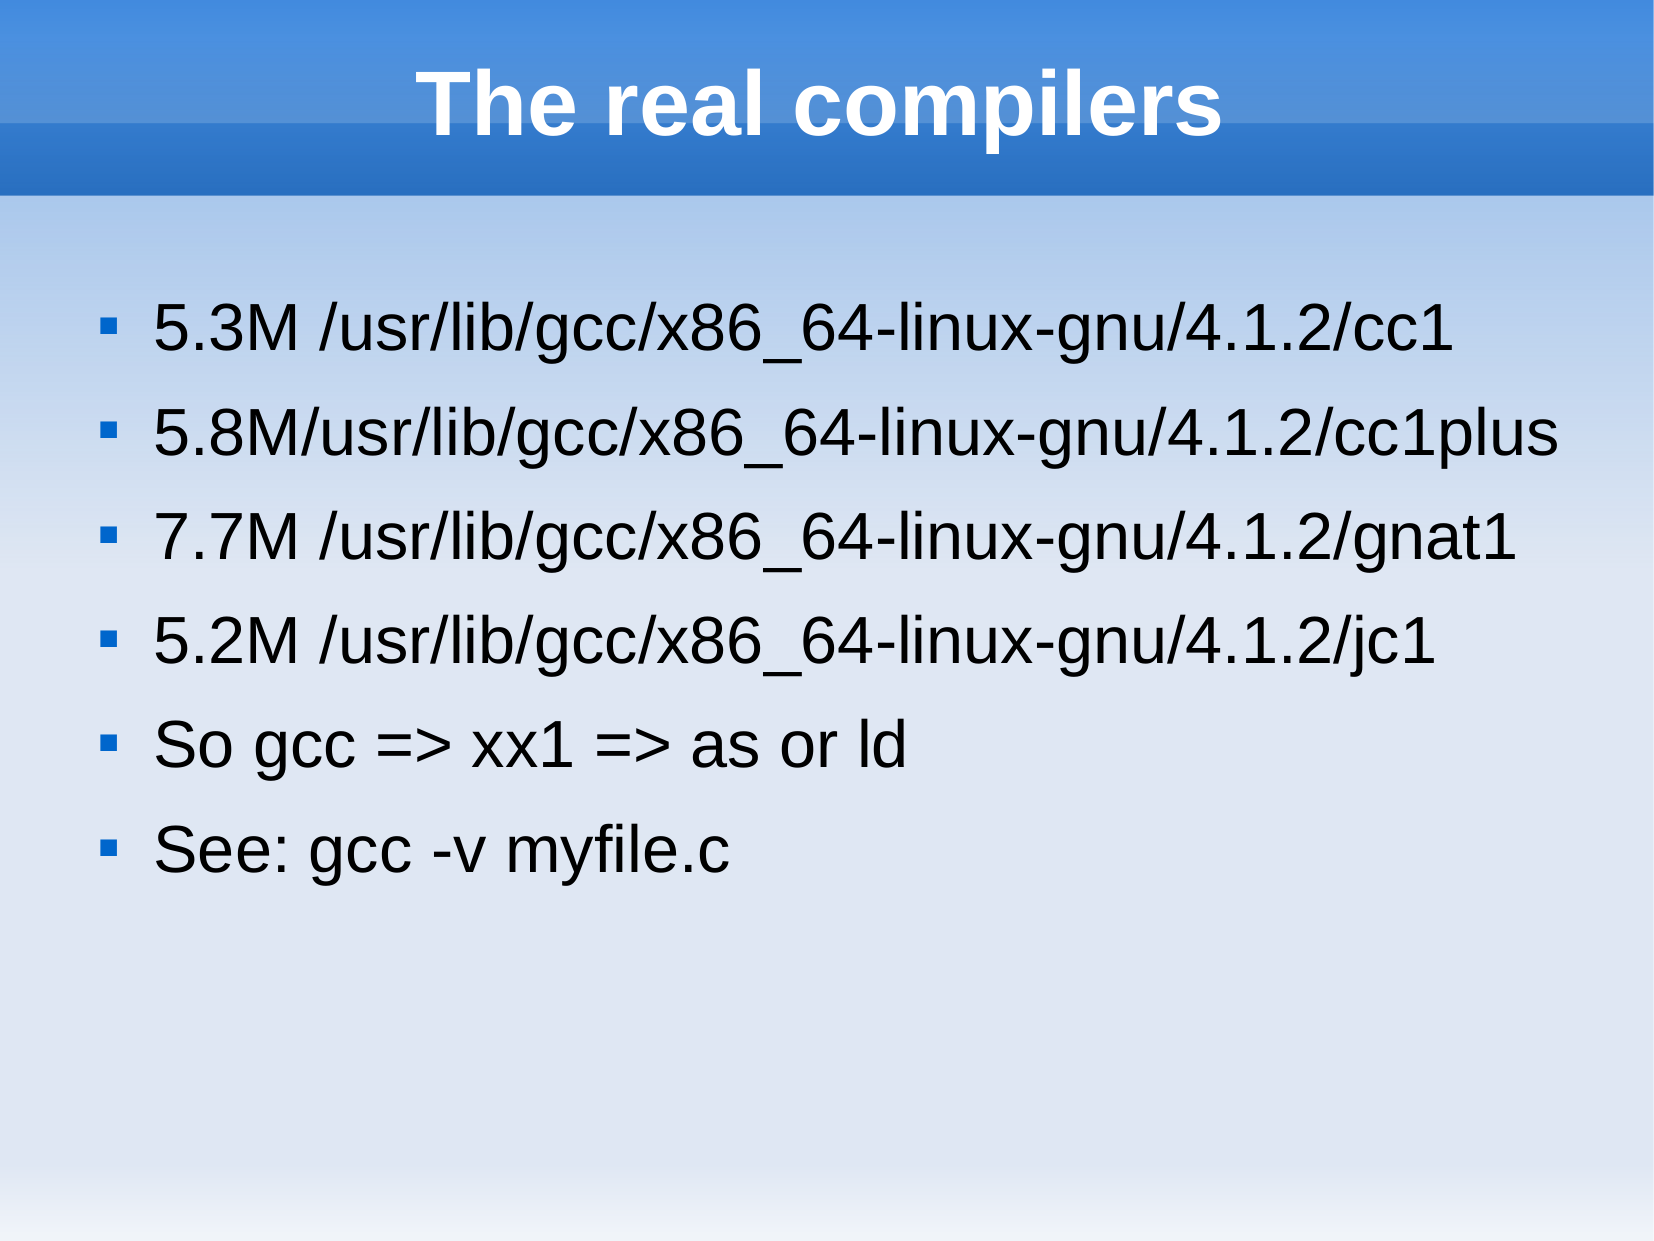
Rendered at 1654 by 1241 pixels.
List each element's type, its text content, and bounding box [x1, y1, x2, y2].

picture [0, 0, 1654, 1241]
title The real compilers [76, 7, 1565, 200]
list 5.3M /usr/lib/gcc/x86_64-linux-gnu/4.1.2/cc1 5.8M/usr/lib/gcc/x86_64-linux-gnu/4.1.2/cc1plus 7.7M /usr/lib/gcc/x86_64-linux-gnu/4.1.2/gnat1 5.2M /usr/lib/gcc/x86_64-linux-gnu/4.1.2/jc1 So gcc => xx1 => as or ld See: gcc -v myfile.c [82, 290, 1571, 1200]
